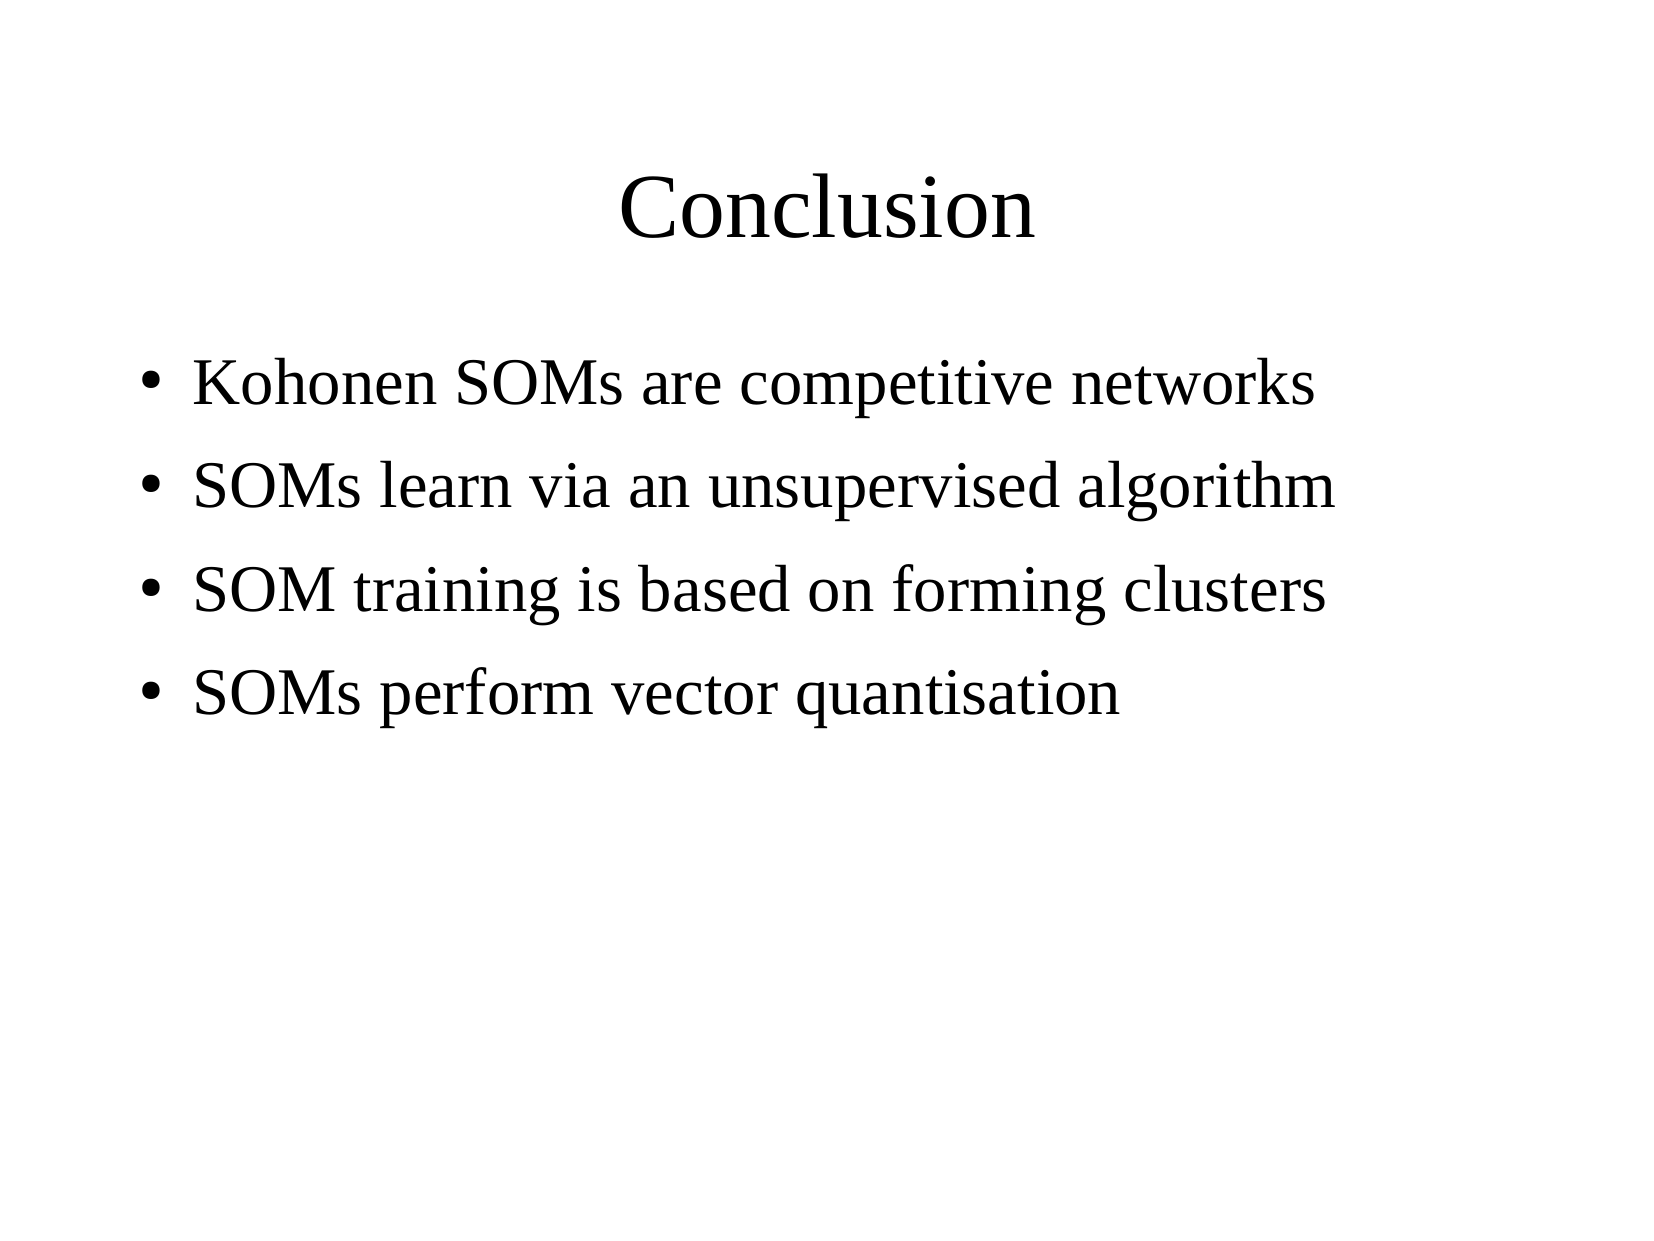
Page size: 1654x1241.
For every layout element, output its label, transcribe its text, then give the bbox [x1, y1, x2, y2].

list Kohonen SOMs are competitive networks SOMs learn via an unsupervised algorithm SOM training is based on forming clusters SOMs perform vector quantisation [121, 344, 1534, 1127]
title Conclusion [121, 102, 1534, 311]
